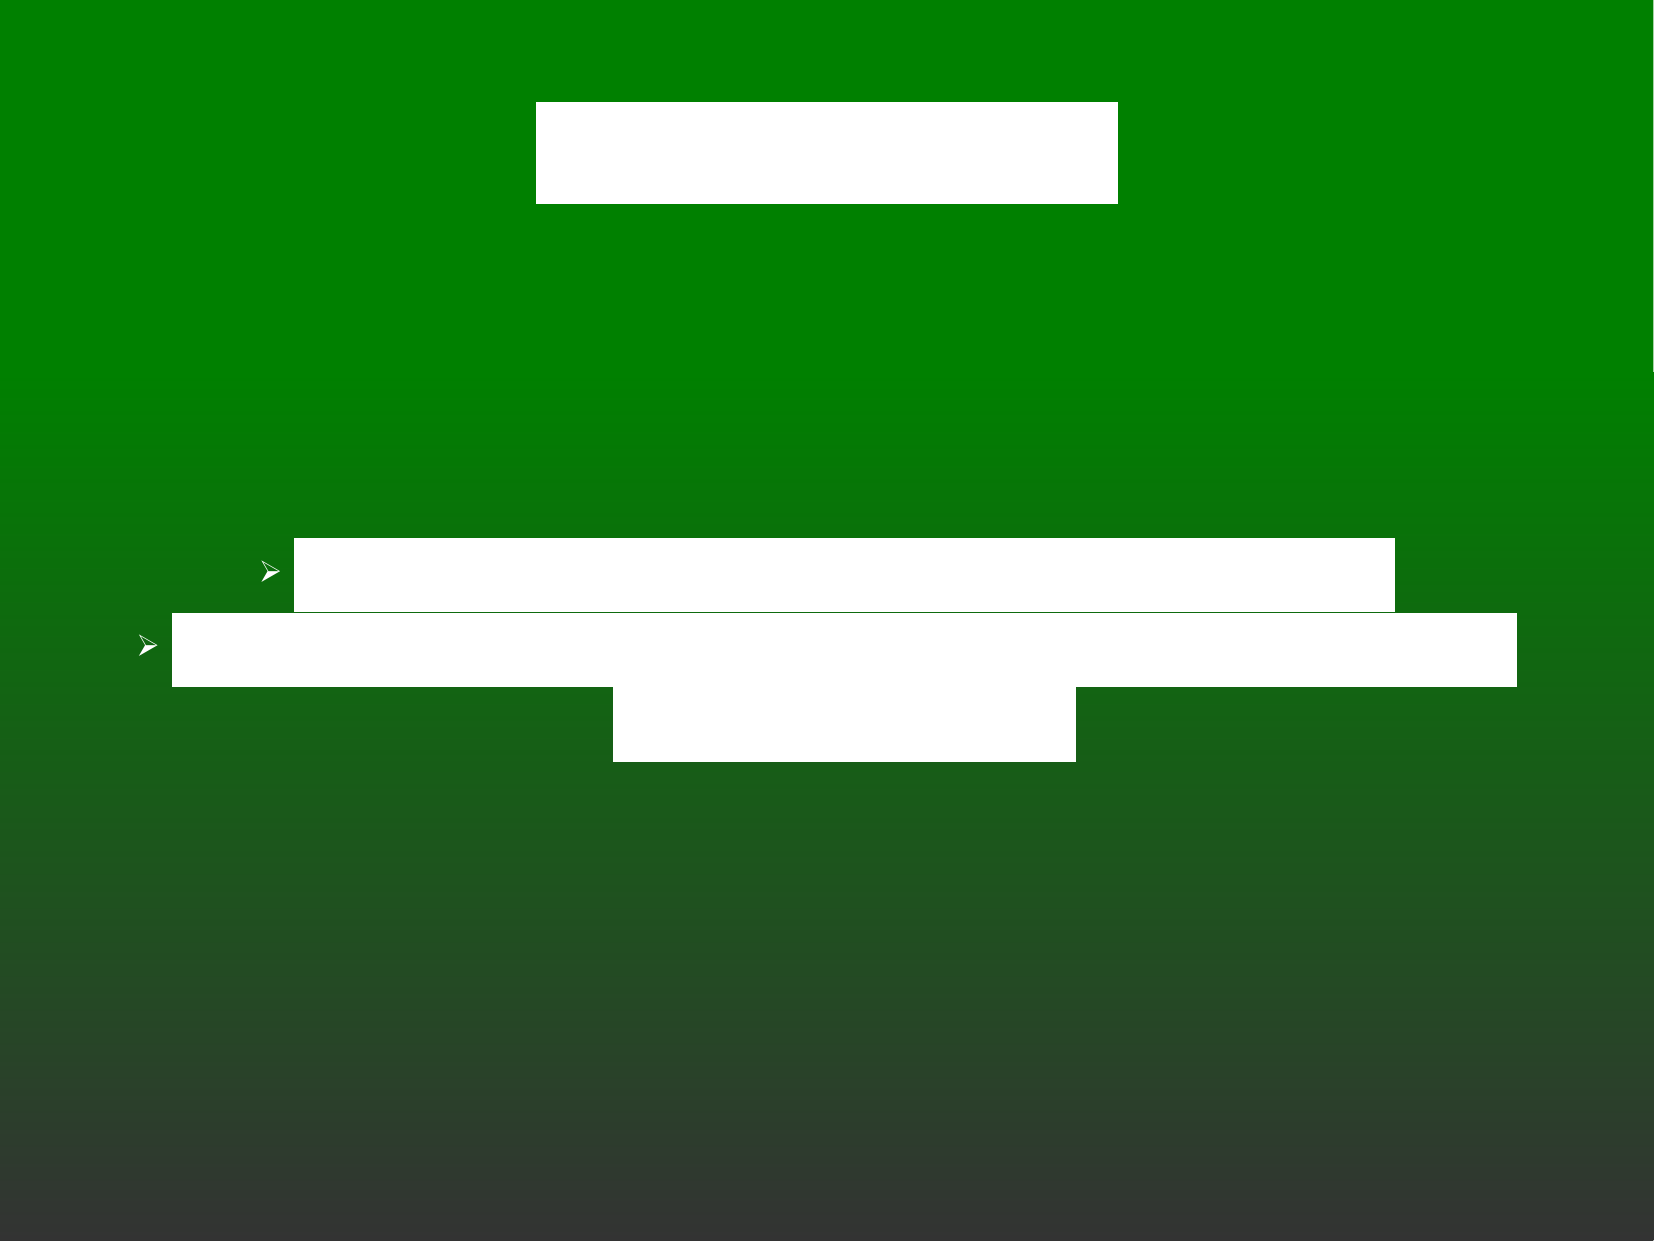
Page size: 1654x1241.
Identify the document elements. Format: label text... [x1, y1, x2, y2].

subtitle Zaktualizowana wersja poprzedniczki Zawiera zalecenia oraz wytyczne do montażu kabli kategorii 5 [82, 290, 1571, 1010]
title EIA/TIA 568-A [82, 49, 1571, 257]
